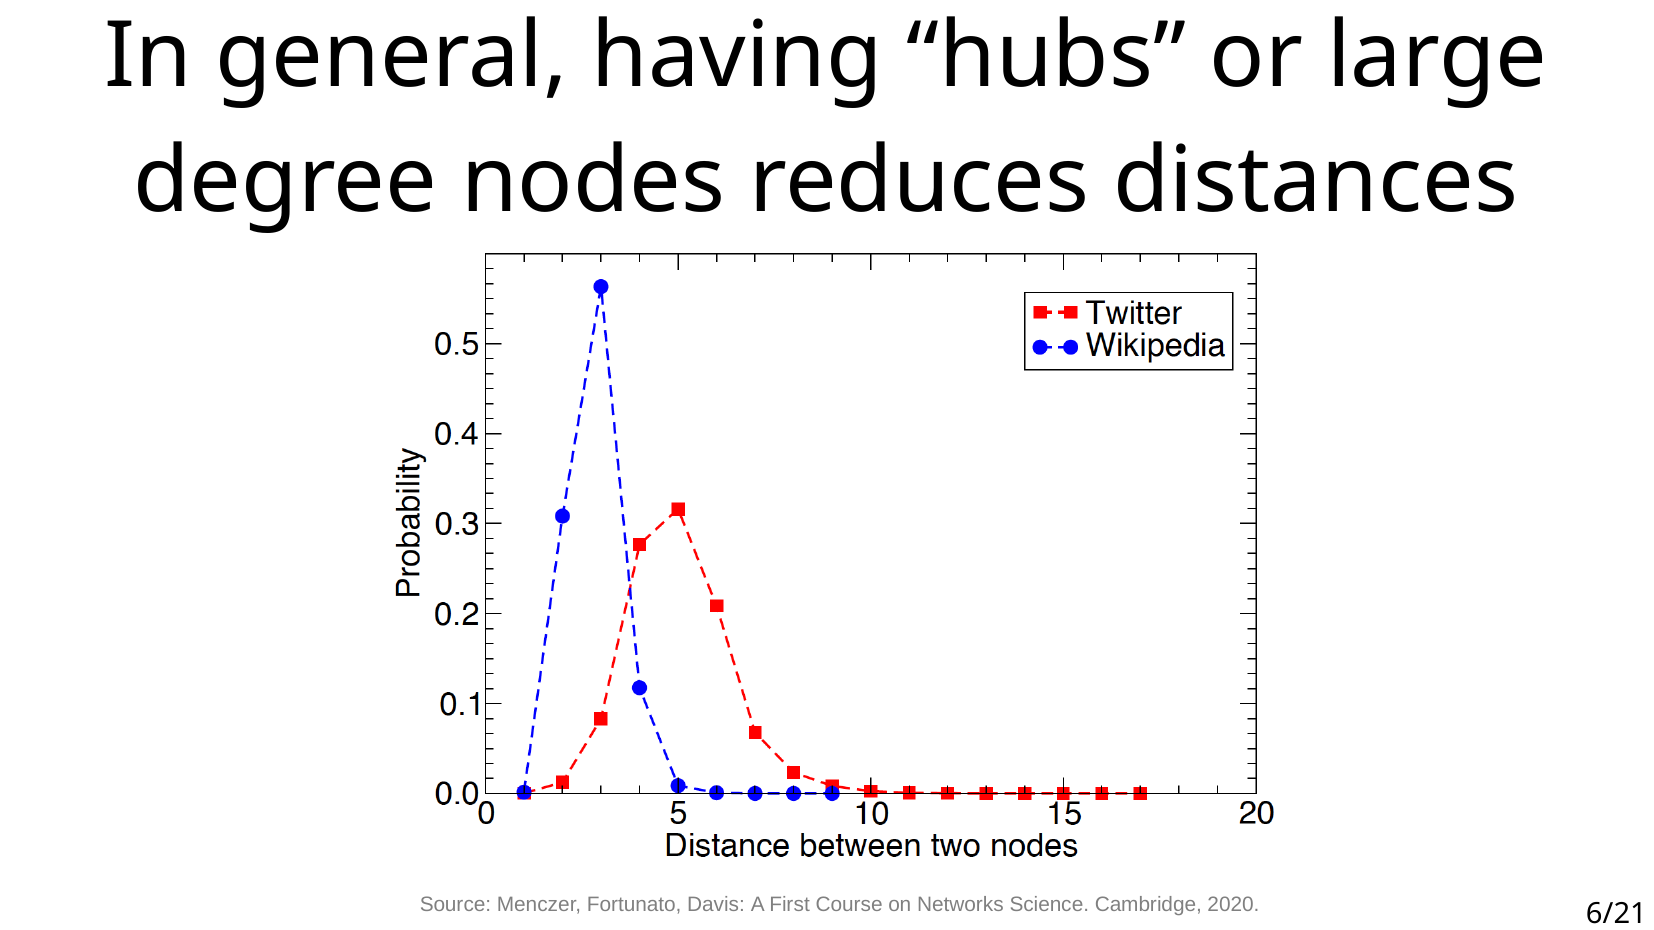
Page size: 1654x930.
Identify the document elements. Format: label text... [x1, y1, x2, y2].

title In general, having “hubs” or large degree nodes reduces distances [82, 0, 1571, 243]
picture [387, 236, 1282, 871]
text_box Source: Menczer, Fortunato, Davis: A First Course on Networks Science. Cambridge, 2020. [405, 885, 1275, 924]
